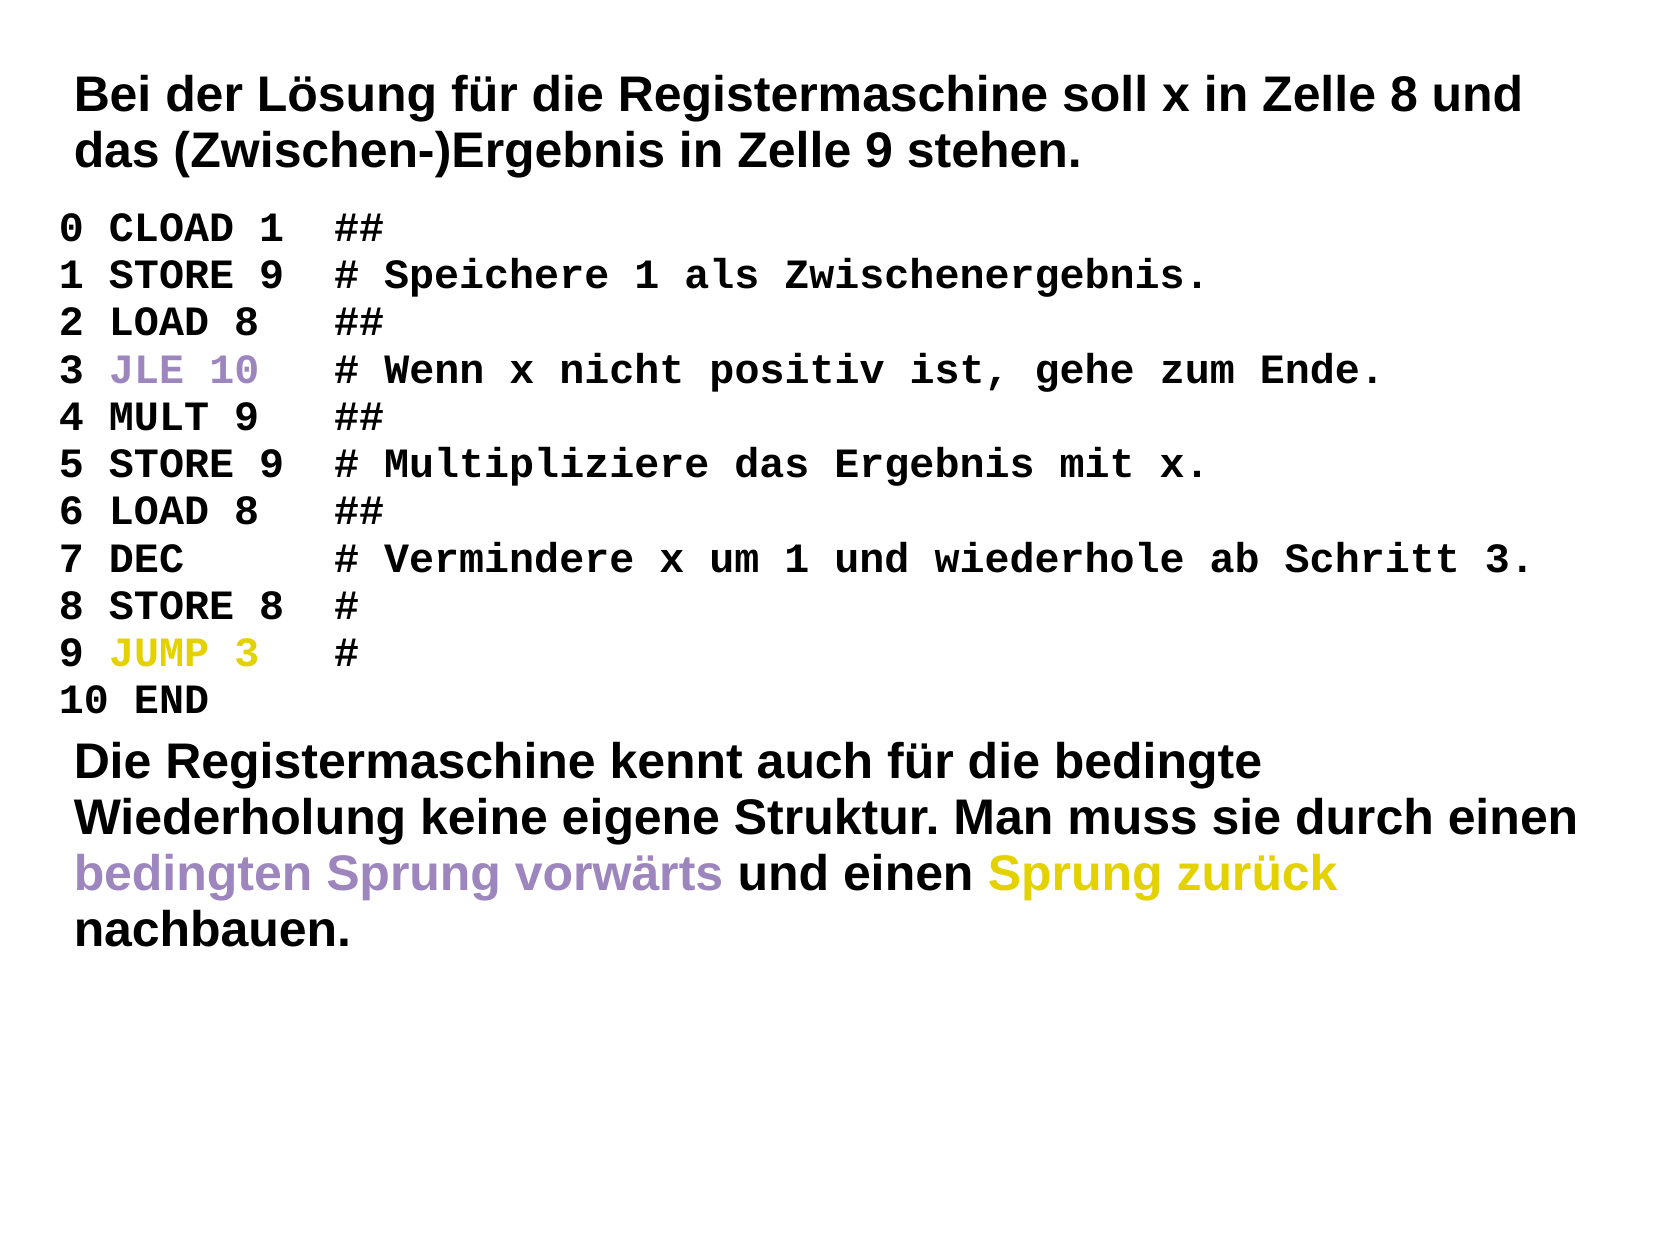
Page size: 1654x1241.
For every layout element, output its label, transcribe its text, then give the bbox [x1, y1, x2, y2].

text_box Die Registermaschine kennt auch für die bedingte Wiederholung keine eigene Struktur. Man muss sie durch einen bedingten Sprung vorwärts und einen Sprung zurück nachbauen. [59, 726, 1595, 965]
title 0 CLOAD 1 ## 1 STORE 9 # Speichere 1 als Zwischenergebnis. 2 LOAD 8 ## 3 JLE 10 # Wenn x nicht positiv ist, gehe zum Ende. 4 MULT 9 ## 5 STORE 9 # Multipliziere das Ergebnis mit x. 6 LOAD 8 ## 7 DEC # Vermindere x um 1 und wiederhole ab Schritt 3. 8 STORE 8 # 9 JUMP 3 # 10 END [59, 206, 1595, 726]
text_box Bei der Lösung für die Registermaschine soll x in Zelle 8 und das (Zwischen-)Ergebnis in Zelle 9 stehen. [59, 59, 1595, 186]
